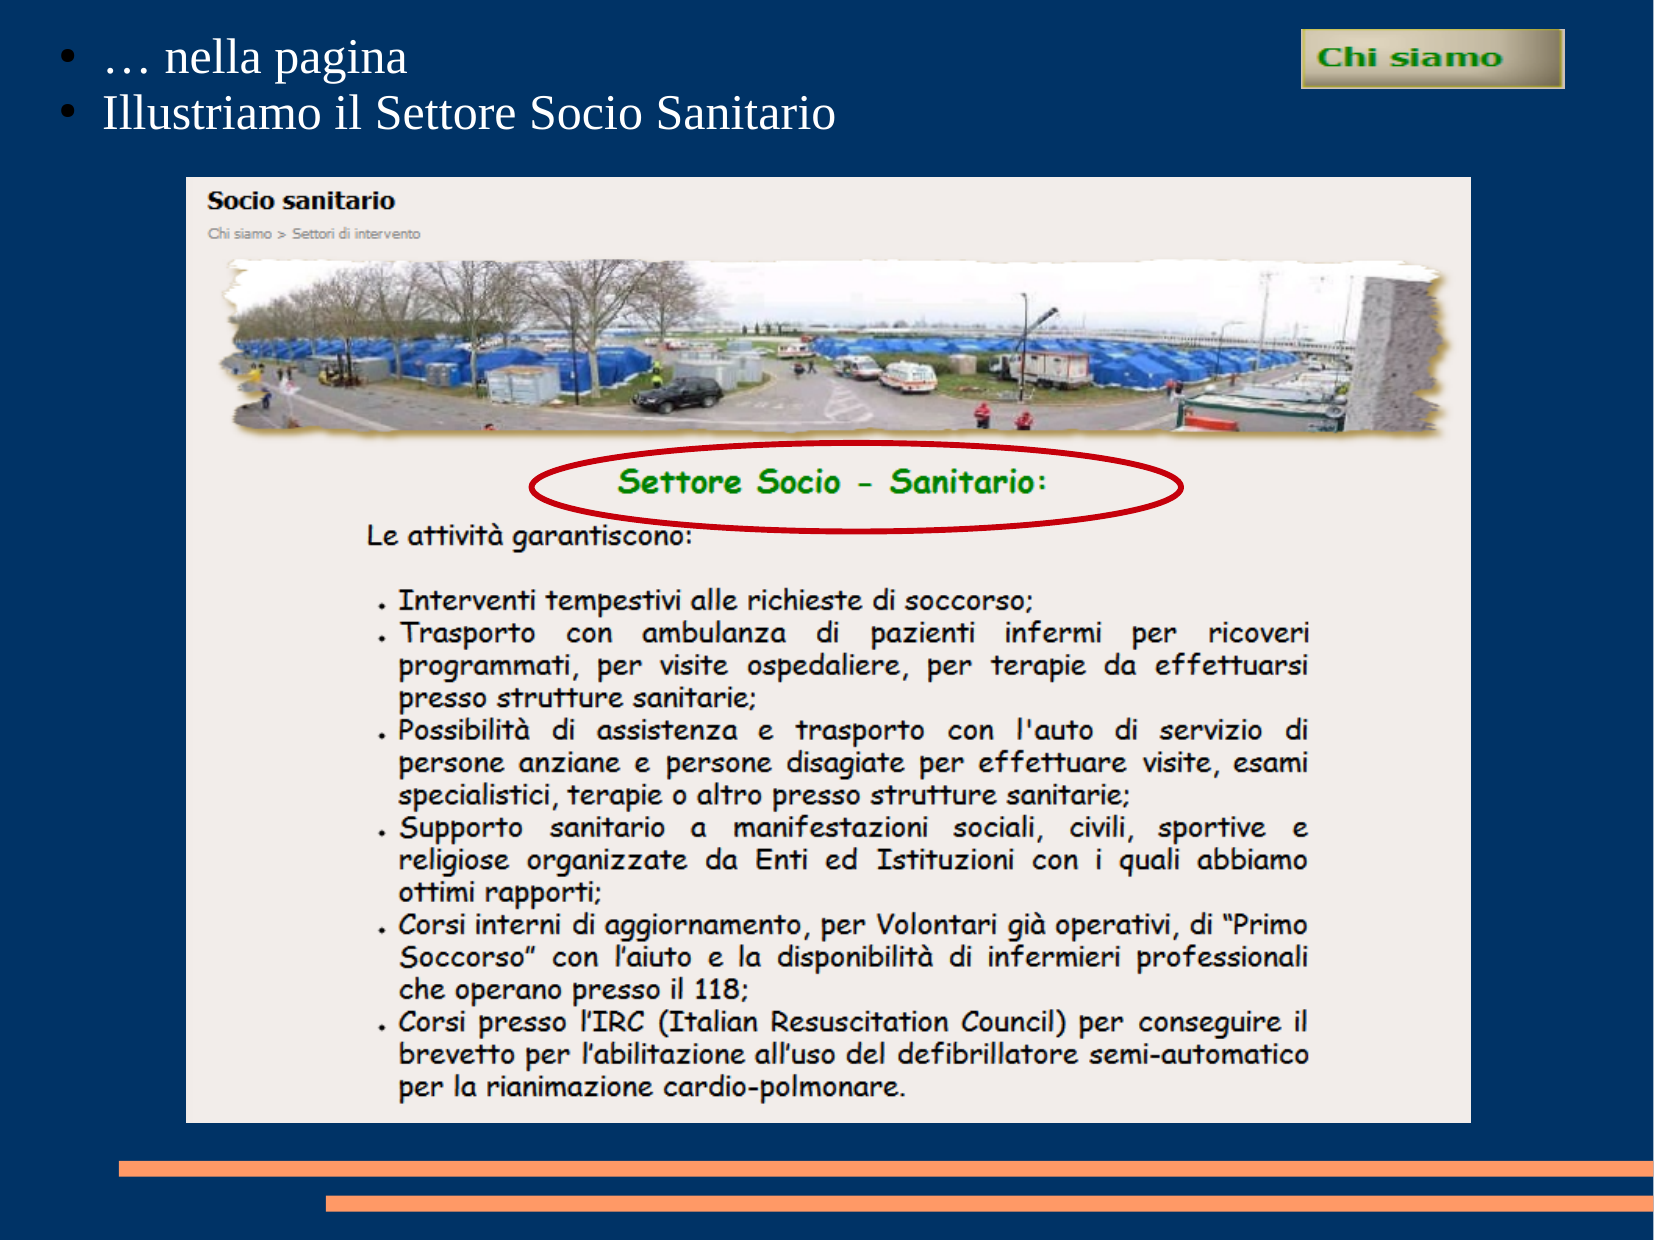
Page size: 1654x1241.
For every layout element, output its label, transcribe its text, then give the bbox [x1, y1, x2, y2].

picture [186, 177, 1471, 1123]
picture [1301, 29, 1565, 89]
text_box … nella pagina Illustriamo il Settore Socio Sanitario [59, 29, 1300, 143]
